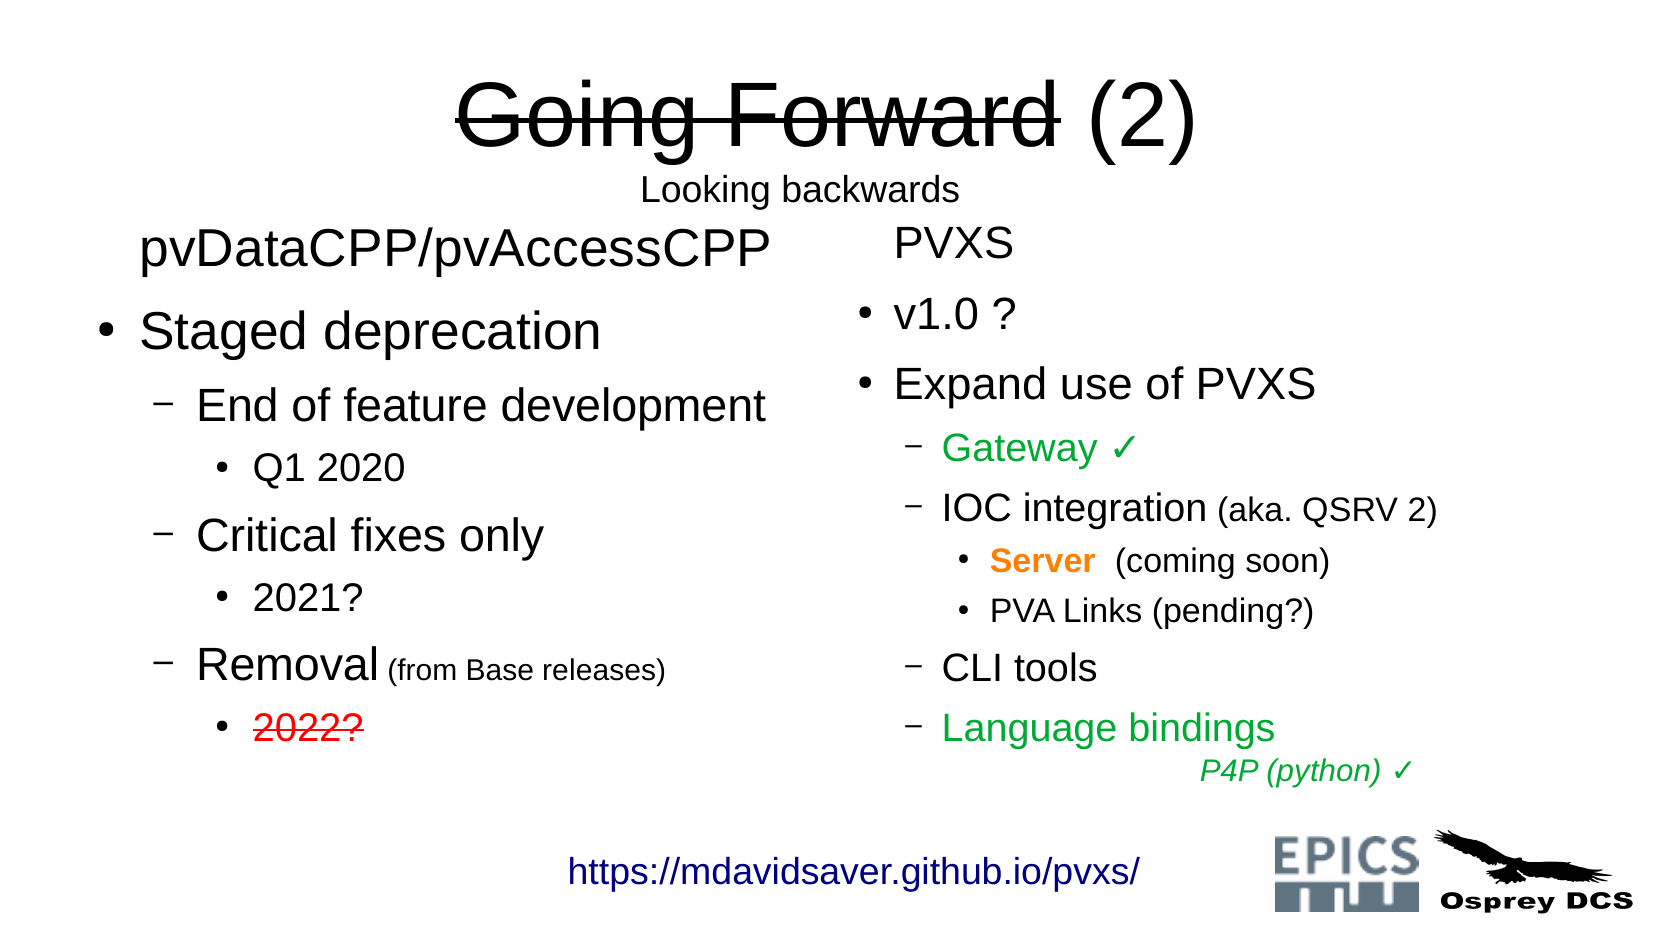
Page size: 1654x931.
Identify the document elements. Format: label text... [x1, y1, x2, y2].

title Going Forward (2) [82, 37, 1571, 193]
picture [1275, 836, 1419, 912]
text_box Looking backwards [625, 160, 976, 218]
list PVXS v1.0 ? Expand use of PVXS Gateway ✓ IOC integration (aka. QSRV 2) Server (coming soon) PVA Links (pending?) CLI tools Language bindings [845, 217, 1572, 758]
picture [1427, 824, 1644, 917]
text_box P4P (python) ✓ [1185, 745, 1432, 796]
list pvDataCPP/pvAccessCPP Staged deprecation End of feature development Q1 2020 Critical fixes only 2021? Removal (from Base releases) 2022? [82, 217, 809, 758]
